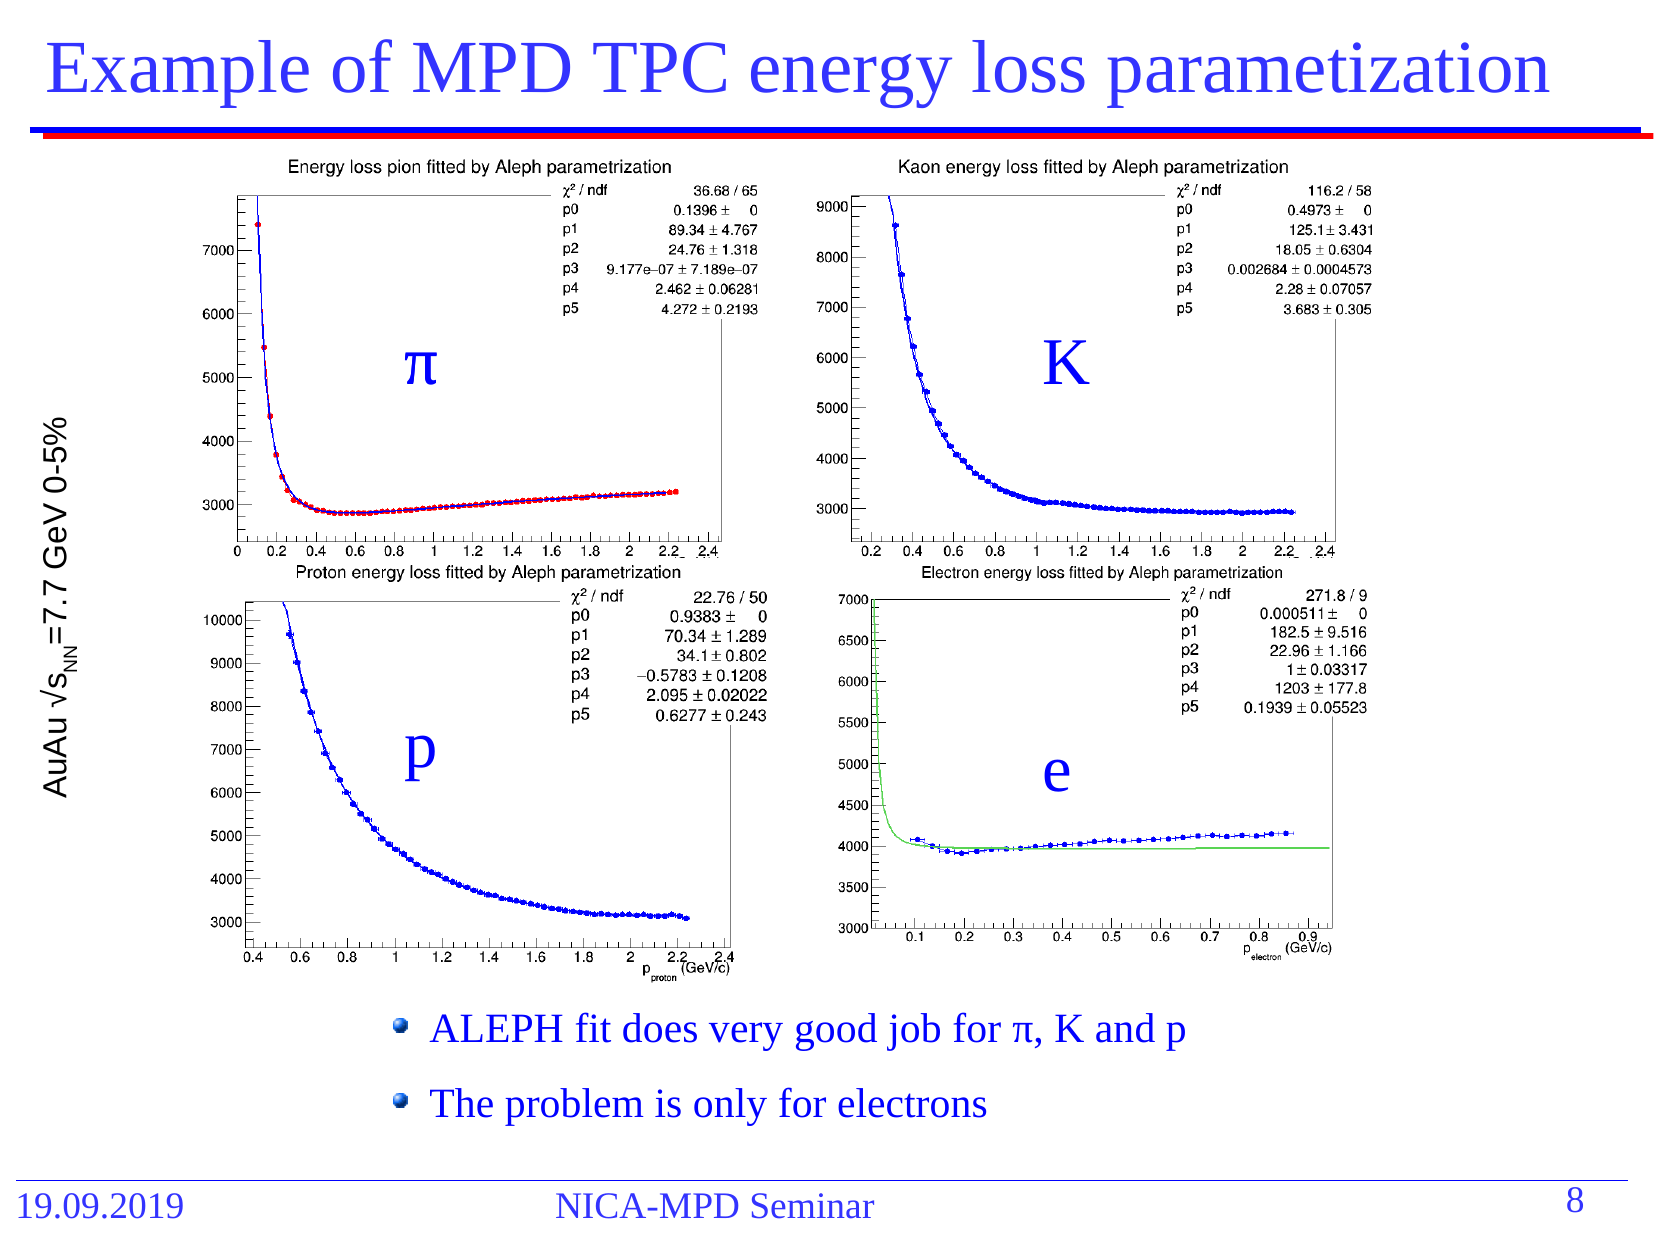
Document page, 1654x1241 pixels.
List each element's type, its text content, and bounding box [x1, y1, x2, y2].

text_box AuAu √sNN=7.7 GeV 0-5% [25, 392, 89, 814]
text_box ALEPH fit does very good job for π, K and p The problem is only for electrons [379, 923, 1648, 1224]
picture [791, 152, 1395, 923]
text_box K [1027, 270, 1114, 365]
text_box Example of MPD TPC energy loss parametization [30, 17, 1591, 208]
picture [177, 152, 790, 991]
text_box e [1027, 677, 1114, 773]
text_box π [390, 270, 477, 365]
text_box p [390, 653, 477, 749]
